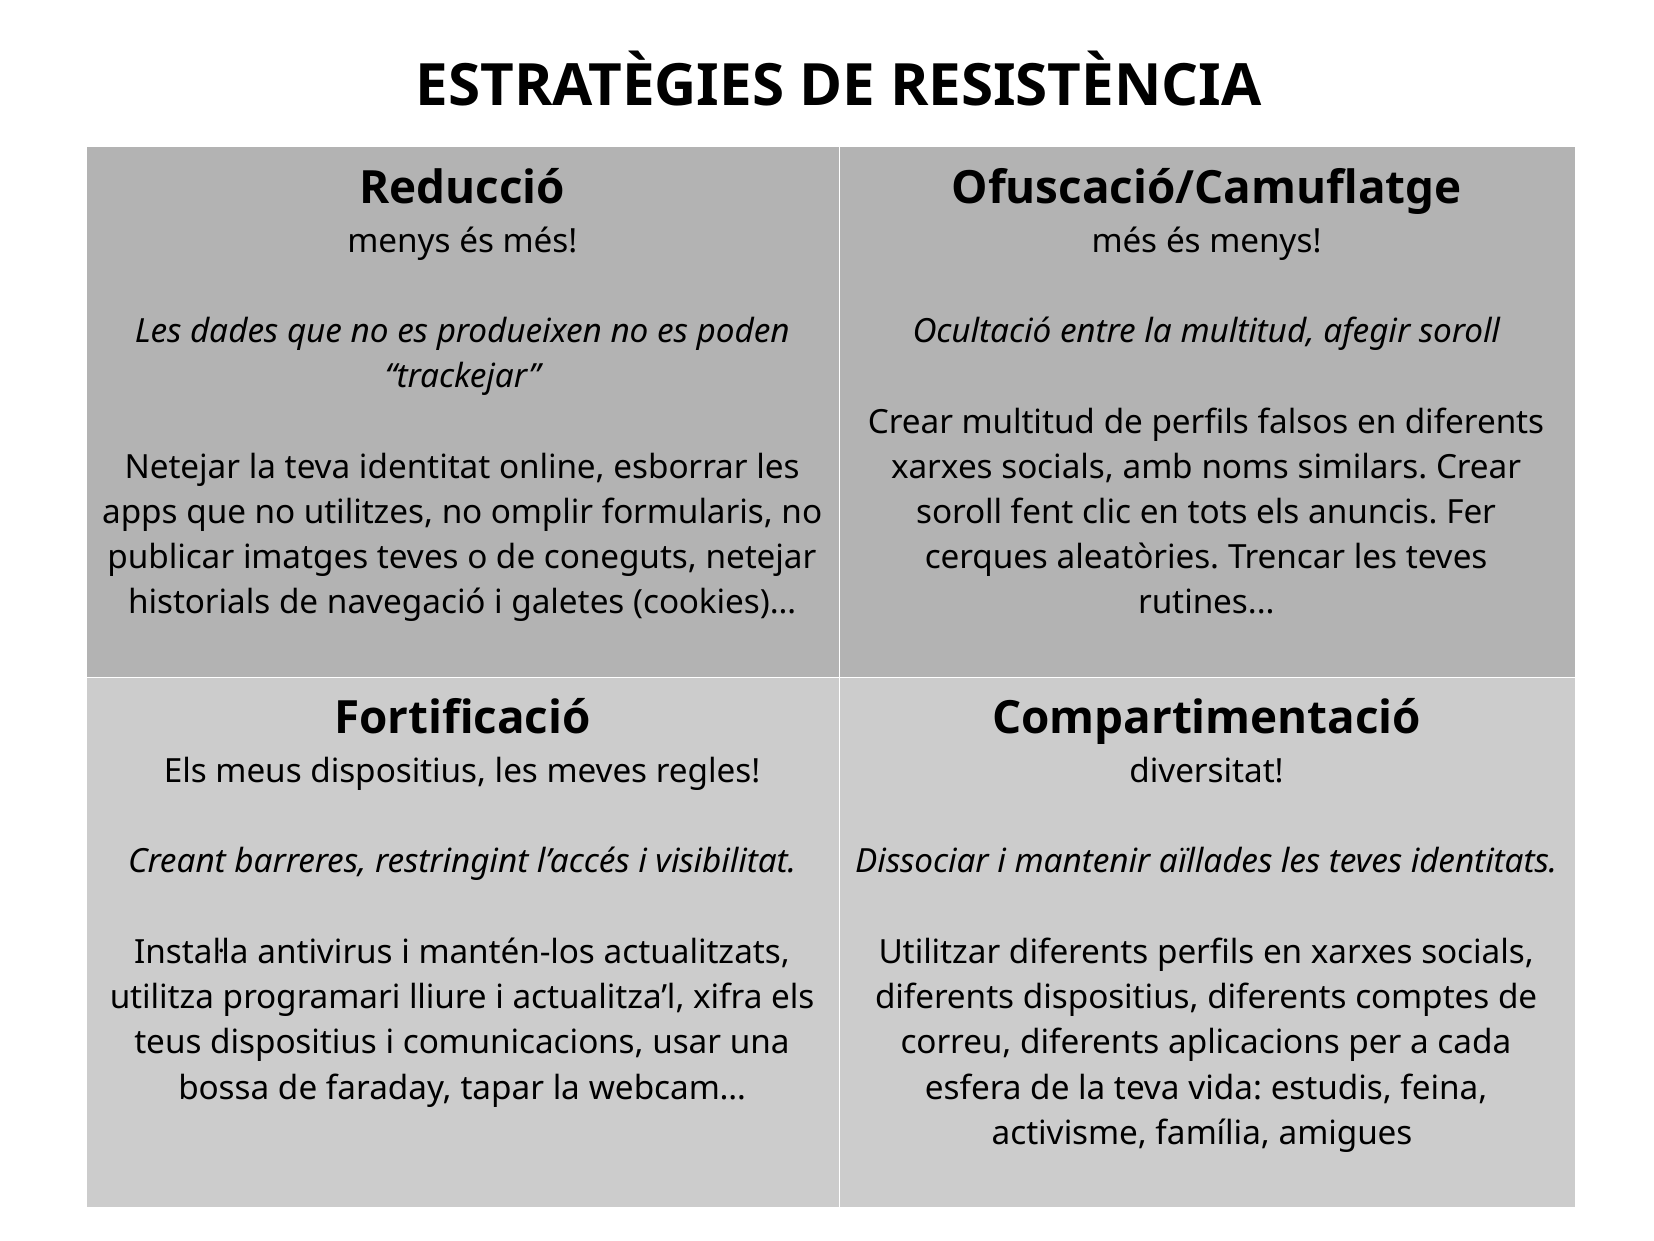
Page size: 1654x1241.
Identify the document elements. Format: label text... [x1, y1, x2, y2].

table_header Reducció menys és més! Les dades que no es produeixen no es poden “trackejar” Netejar la teva identitat online, esborrar les apps que no utilitzes, no omplir formularis, no publicar imatges teves o de coneguts, netejar historials de navegació i galetes (cookies)… [87, 147, 839, 677]
table_header Ofuscació/Camuflatge més és menys! Ocultació entre la multitud, afegir soroll Crear multitud de perfils falsos en diferents xarxes socials, amb noms similars. Crear soroll fent clic en tots els anuncis. Fer cerques aleatòries. Trencar les teves rutines... [840, 147, 1575, 677]
table_cell Fortificació Els meus dispositius, les meves regles! Creant barreres, restringint l’accés i visibilitat. Instal·la antivirus i mantén-los actualitzats, utilitza programari lliure i actualitza’l, xifra els teus dispositius i comunicacions, usar una bossa de faraday, tapar la webcam… [87, 678, 839, 1207]
table_cell Compartimentació diversitat! Dissociar i mantenir aïllades les teves identitats. Utilitzar diferents perfils en xarxes socials, diferents dispositius, diferents comptes de correu, diferents aplicacions per a cada esfera de la teva vida: estudis, feina, activisme, família, amigues [840, 678, 1575, 1207]
title ESTRATÈGIES DE RESISTÈNCIA [94, 11, 1583, 154]
